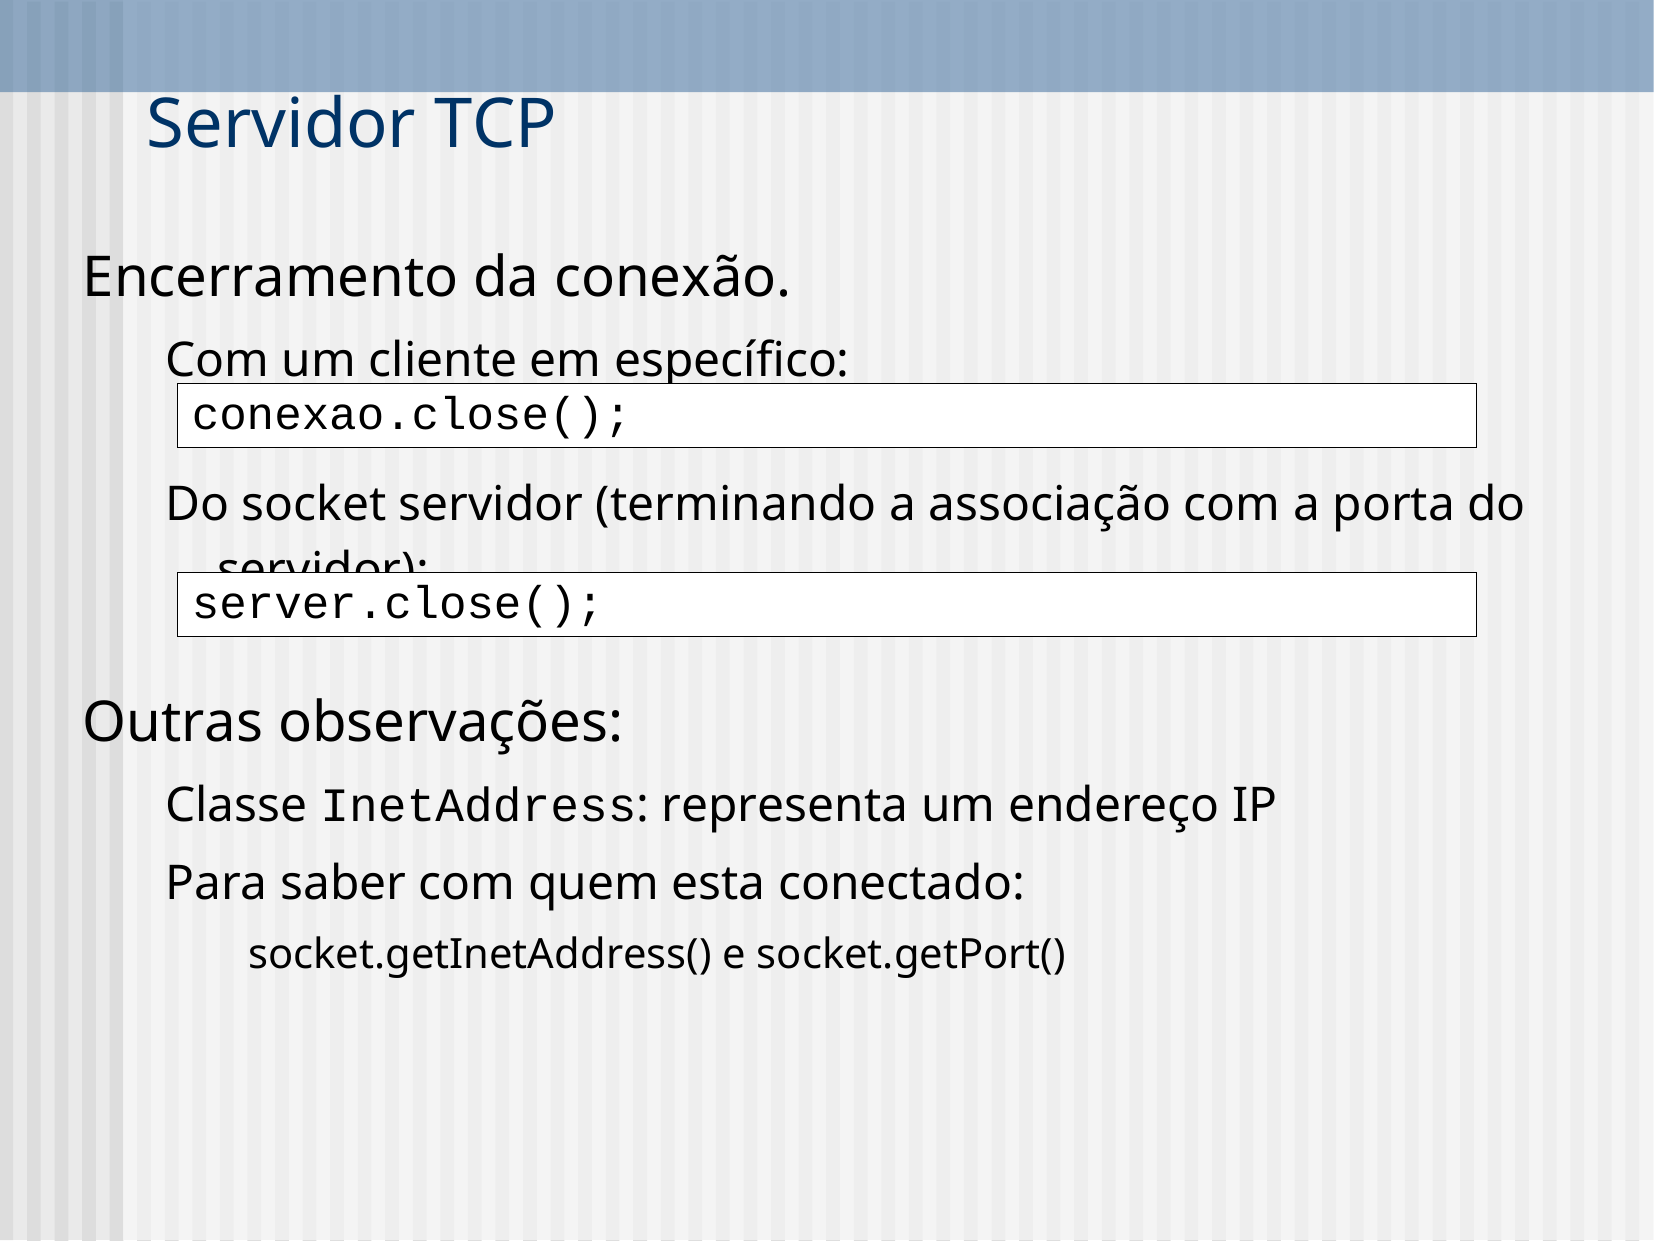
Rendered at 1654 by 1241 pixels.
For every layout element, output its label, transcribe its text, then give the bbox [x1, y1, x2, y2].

text_box conexao.close(); [177, 383, 1477, 448]
list Encerramento da conexão. Com um cliente em específico: Do socket servidor (terminando a associação com a porta do servidor): Outras observações: Classe InetAddress: representa um endereço IP Para saber com quem esta conectado: socket.getInetAddress() e socket.getPort() [82, 236, 1571, 1094]
title Servidor TCP [146, 36, 1536, 204]
text_box server.close(); [177, 572, 1477, 637]
